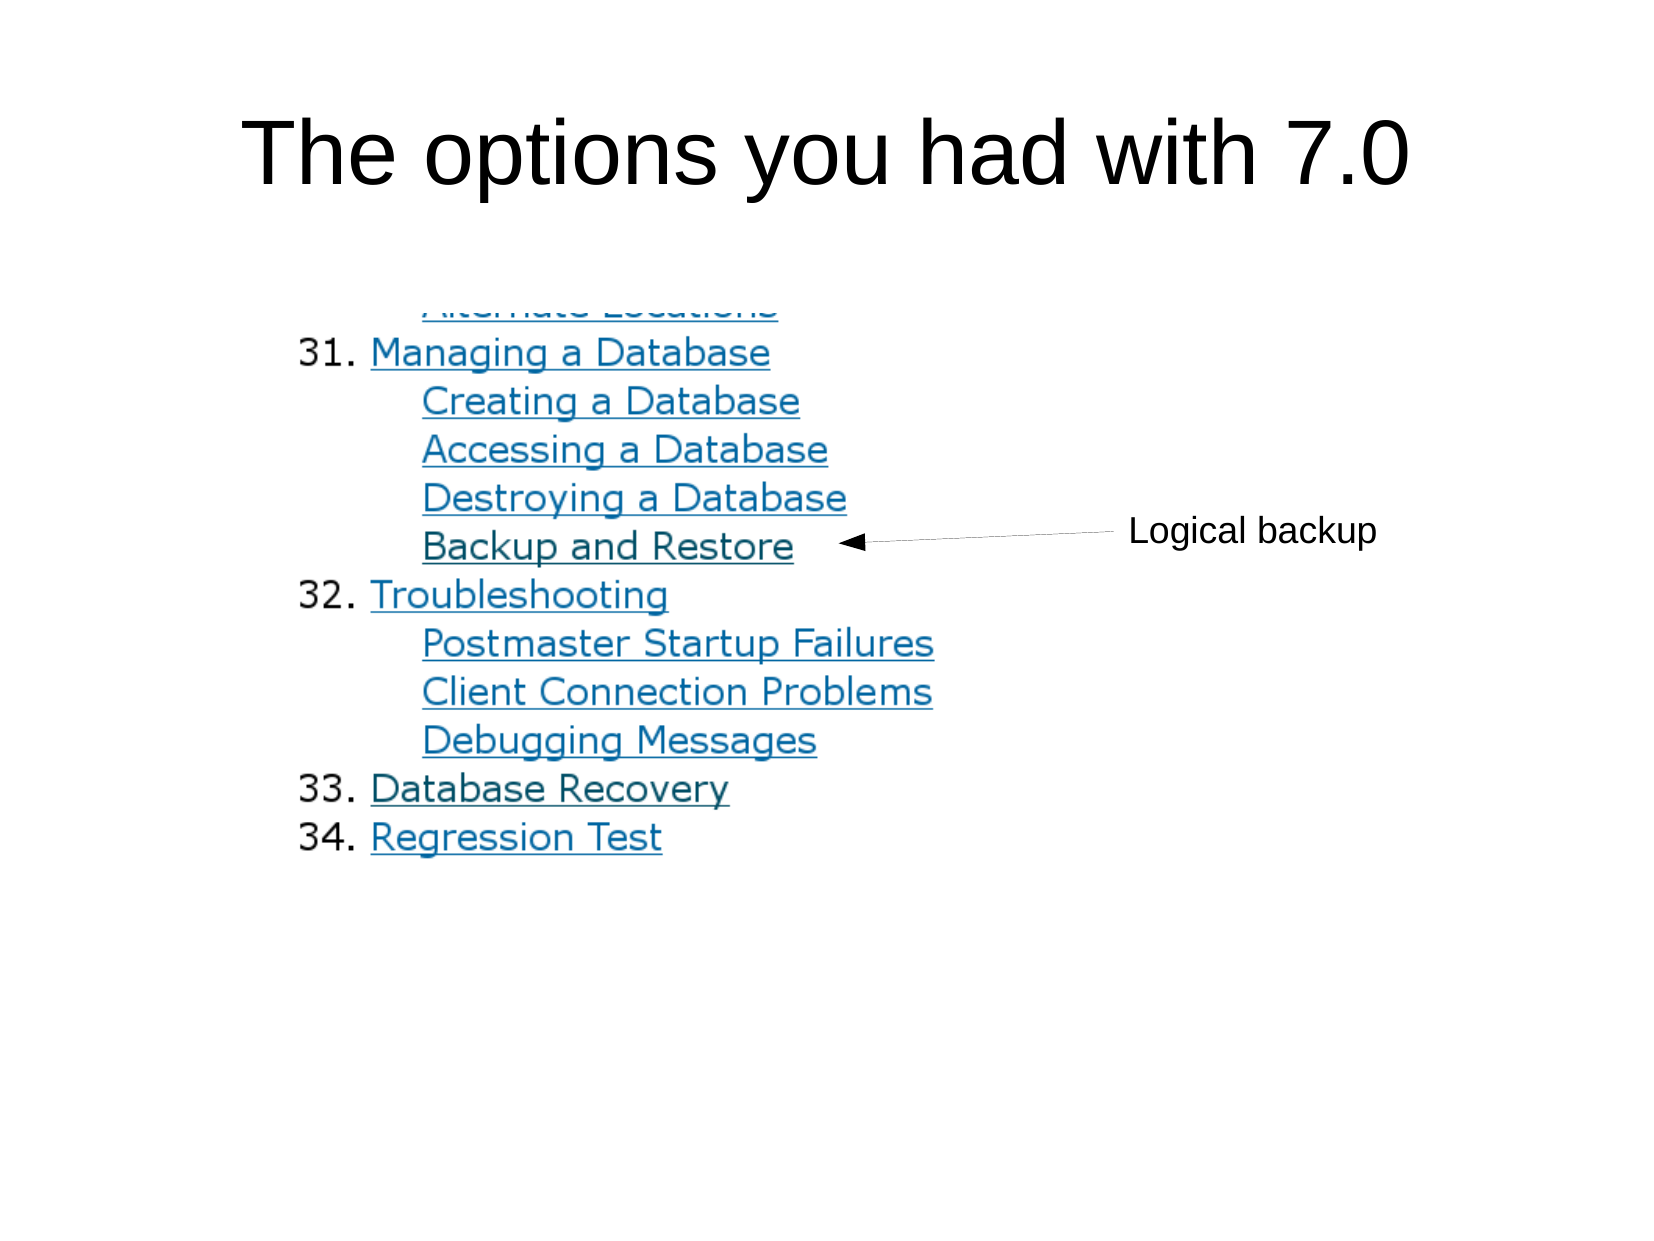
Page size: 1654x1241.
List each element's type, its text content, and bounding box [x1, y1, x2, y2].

text_box Logical backup [1113, 501, 1393, 559]
picture [138, 313, 999, 871]
title The options you had with 7.0 [82, 49, 1571, 257]
